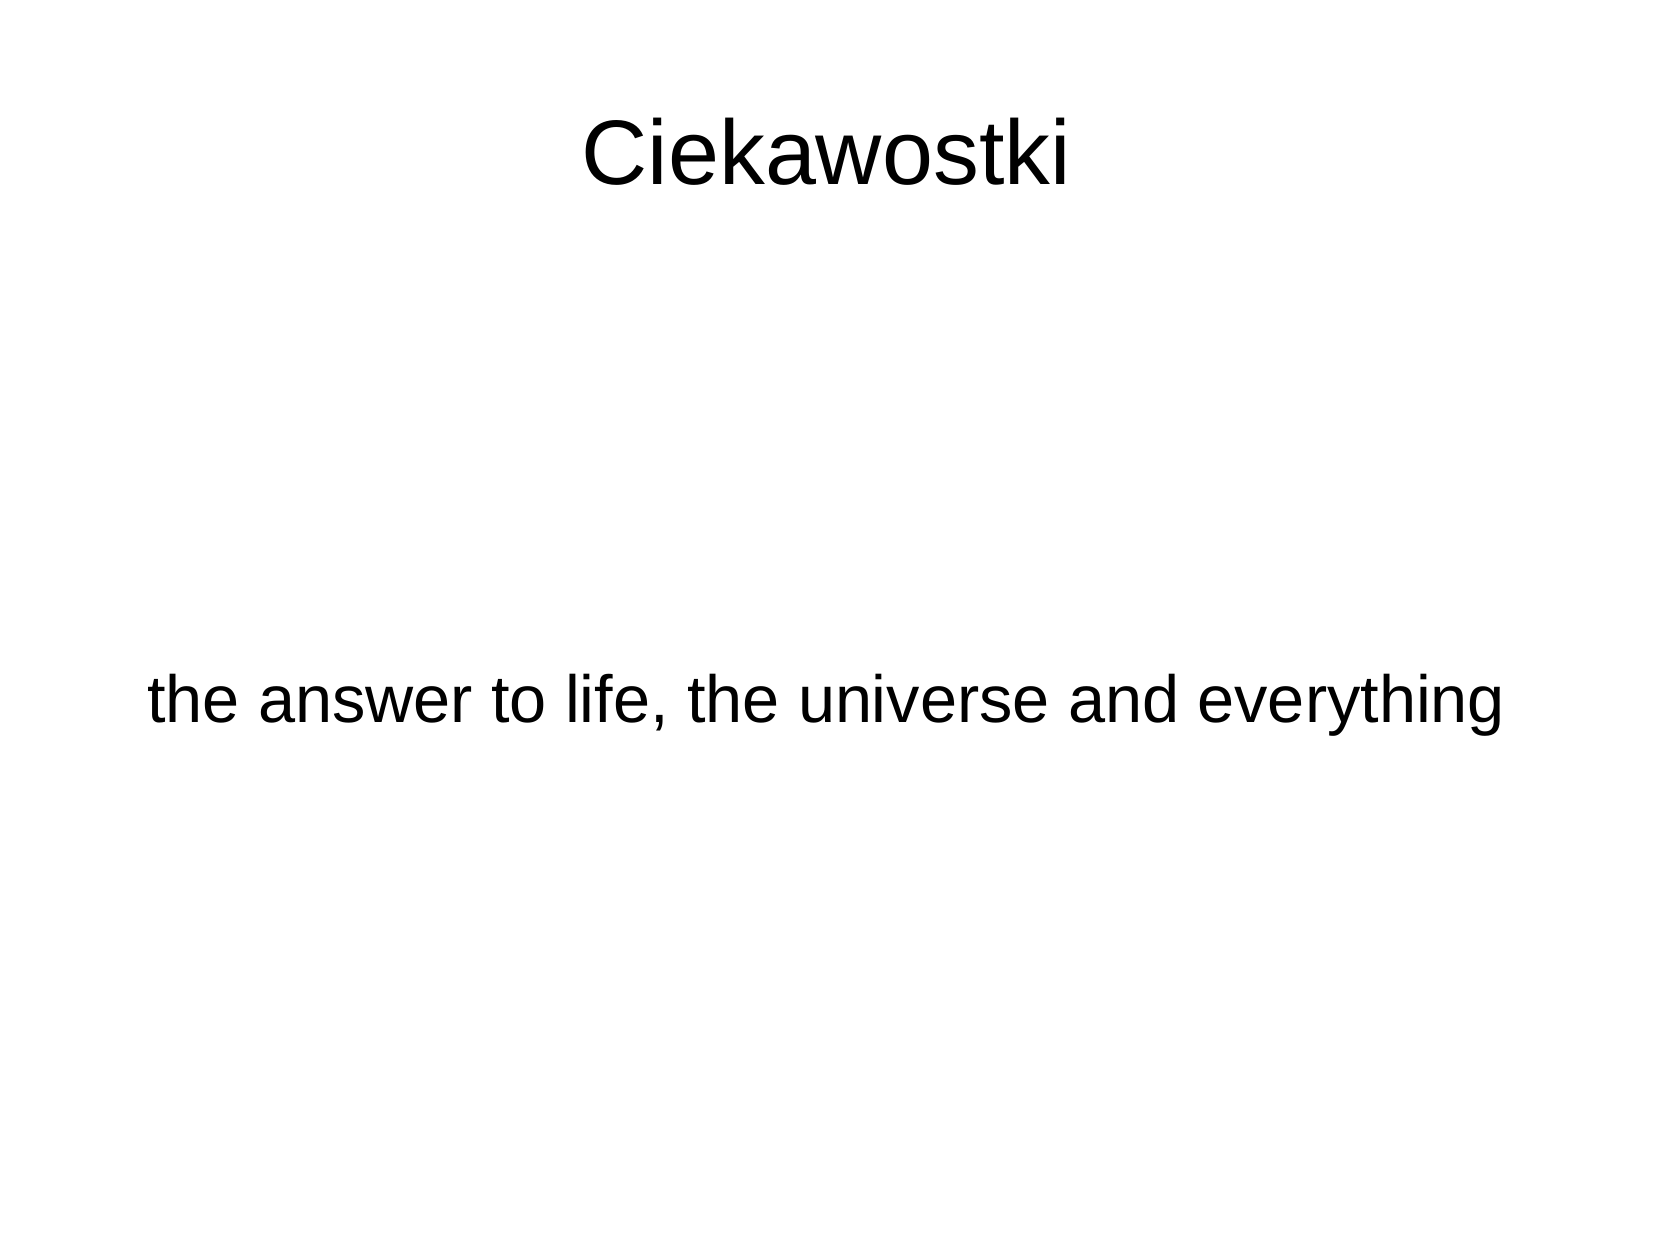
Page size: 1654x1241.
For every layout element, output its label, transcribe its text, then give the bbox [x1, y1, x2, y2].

subtitle the answer to life, the universe and everything [82, 290, 1571, 1109]
title Ciekawostki [82, 49, 1571, 257]
